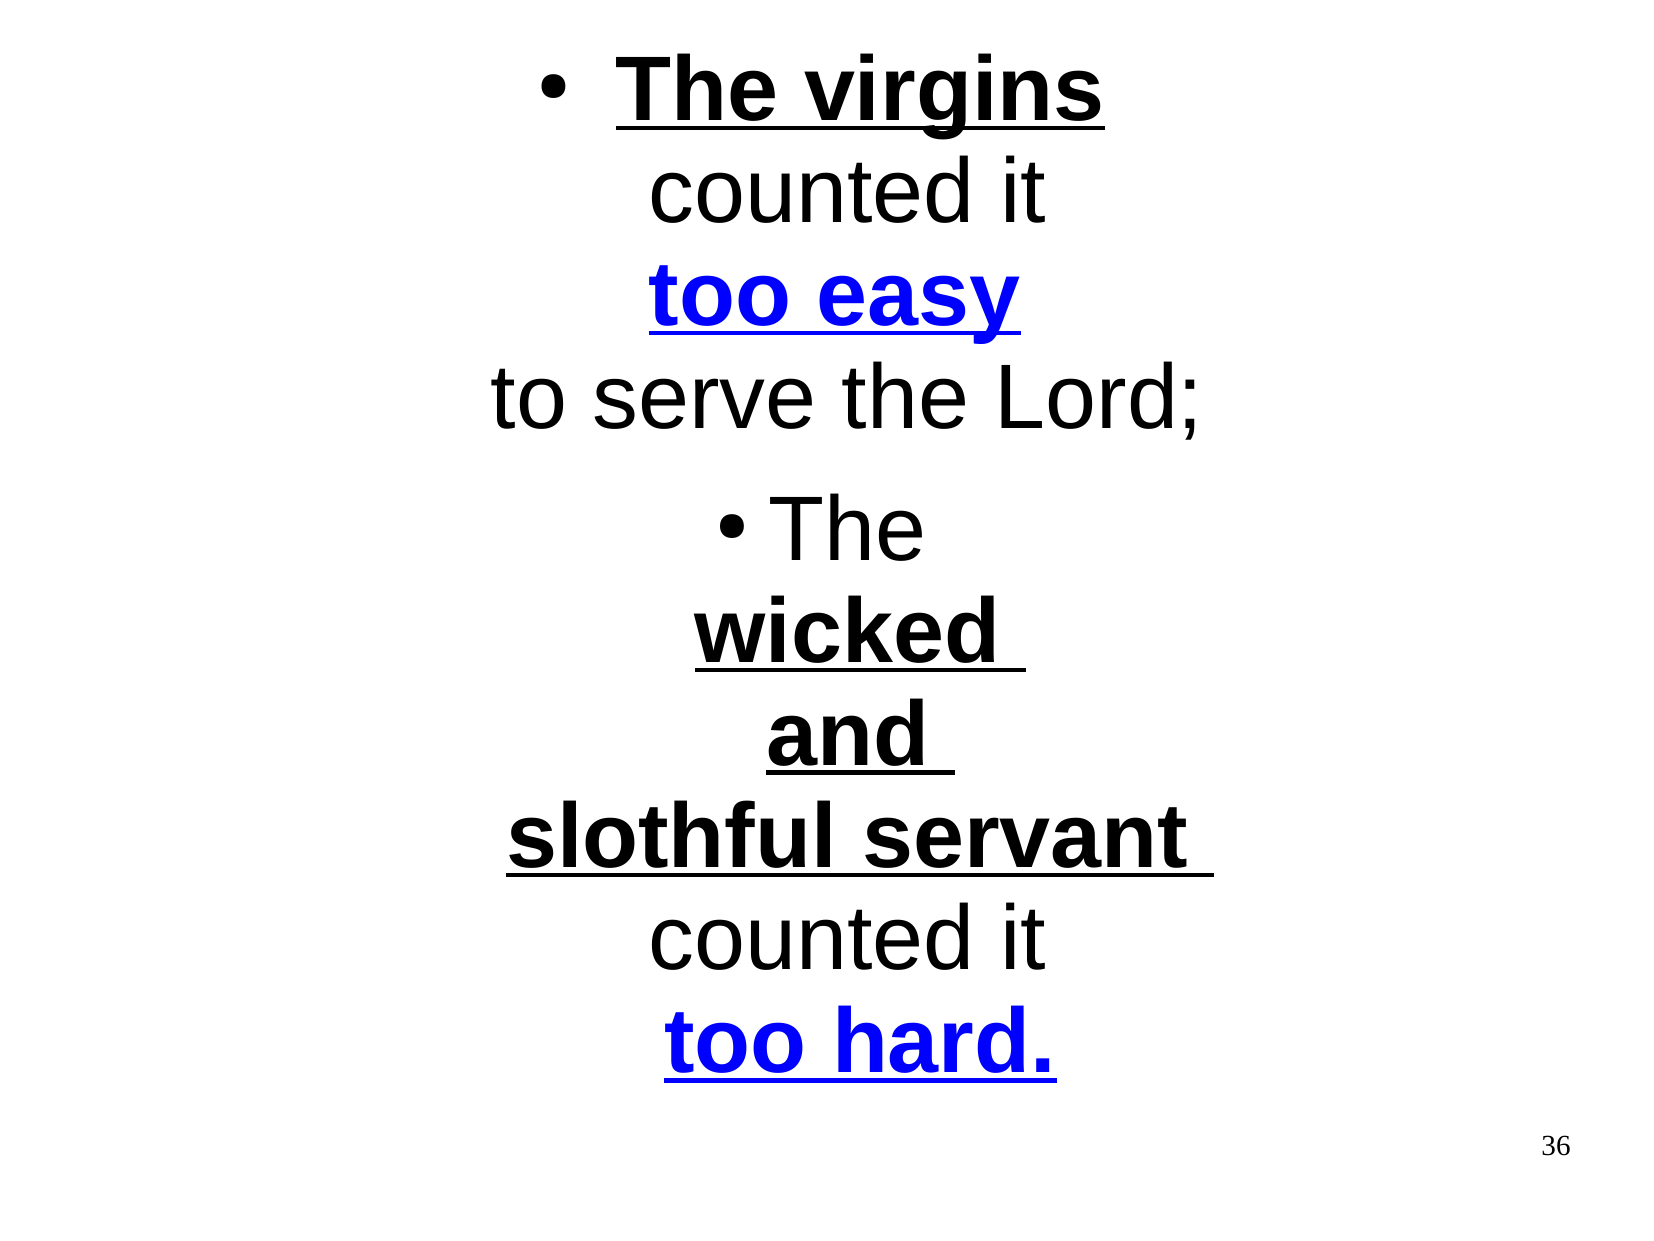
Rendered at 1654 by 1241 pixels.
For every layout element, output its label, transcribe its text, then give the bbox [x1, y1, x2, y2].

list The virgins counted it too easy to serve the Lord; The wicked and slothful servant counted it too hard. [37, 37, 1613, 1201]
